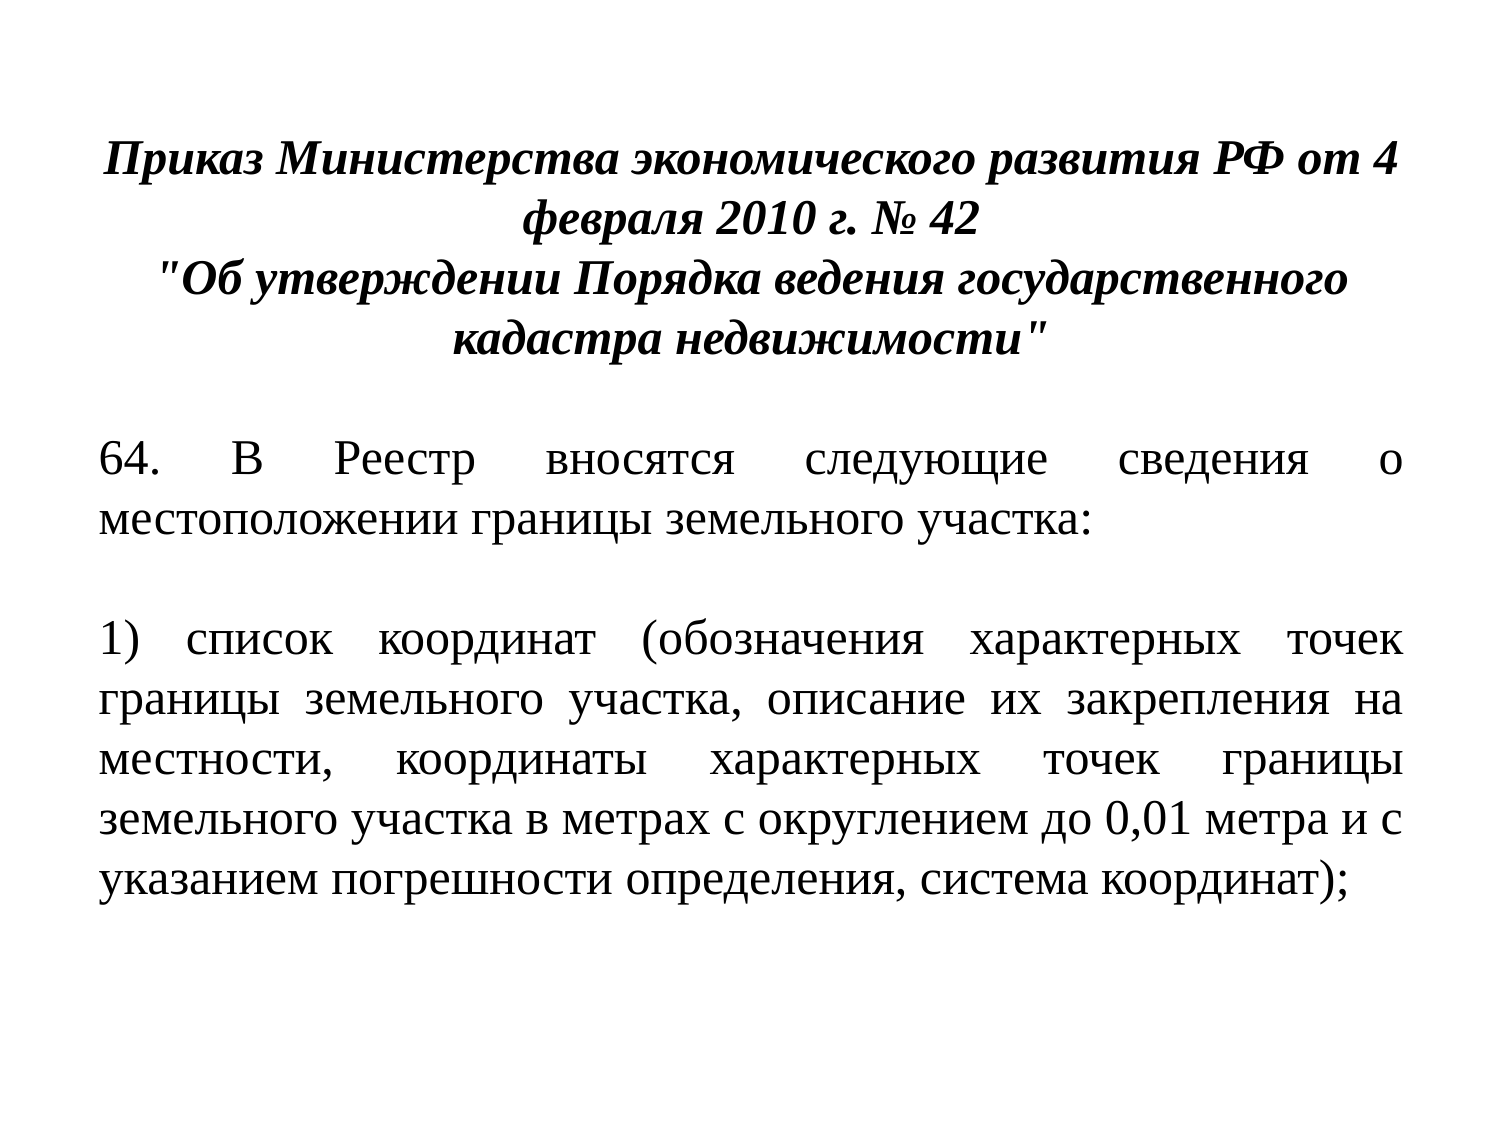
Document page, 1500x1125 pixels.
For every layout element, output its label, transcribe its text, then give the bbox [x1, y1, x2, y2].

text_box Приказ Министерства экономического развития РФ от 4 февраля 2010 г. № 42 "Об утверждении Порядка ведения государственного кадастра недвижимости" 64. В Реестр вносятся следующие сведения о местоположении границы земельного участка: 1) список координат (обозначения характерных точек границы земельного участка, описание их закрепления на местности, координаты характерных точек границы земельного участка в метрах с округлением до 0,01 метра и с указанием погрешности определения, система координат); [84, 117, 1419, 973]
